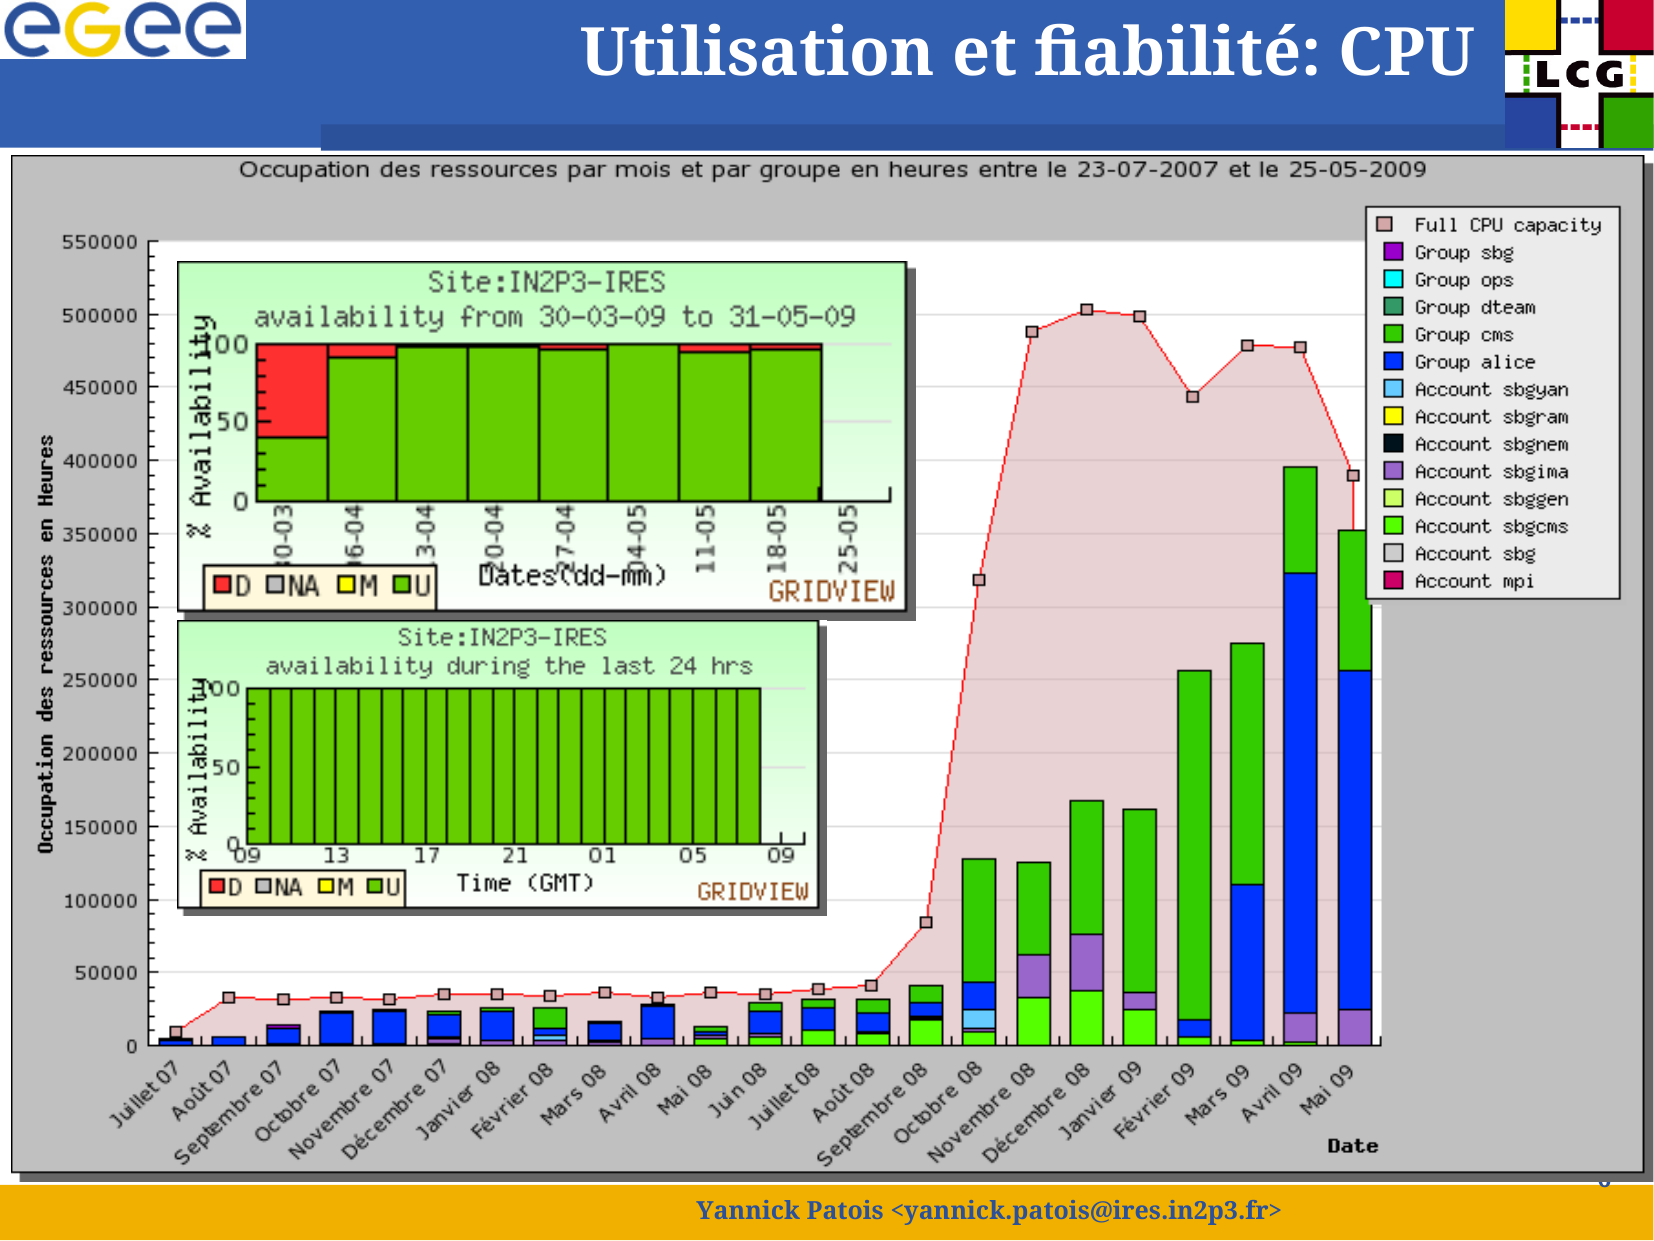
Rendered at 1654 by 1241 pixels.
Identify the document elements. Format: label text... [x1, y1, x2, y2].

title Utilisation et fiabilité: CPU [236, 0, 1477, 98]
picture [11, 155, 1654, 1182]
picture [0, 0, 236, 59]
